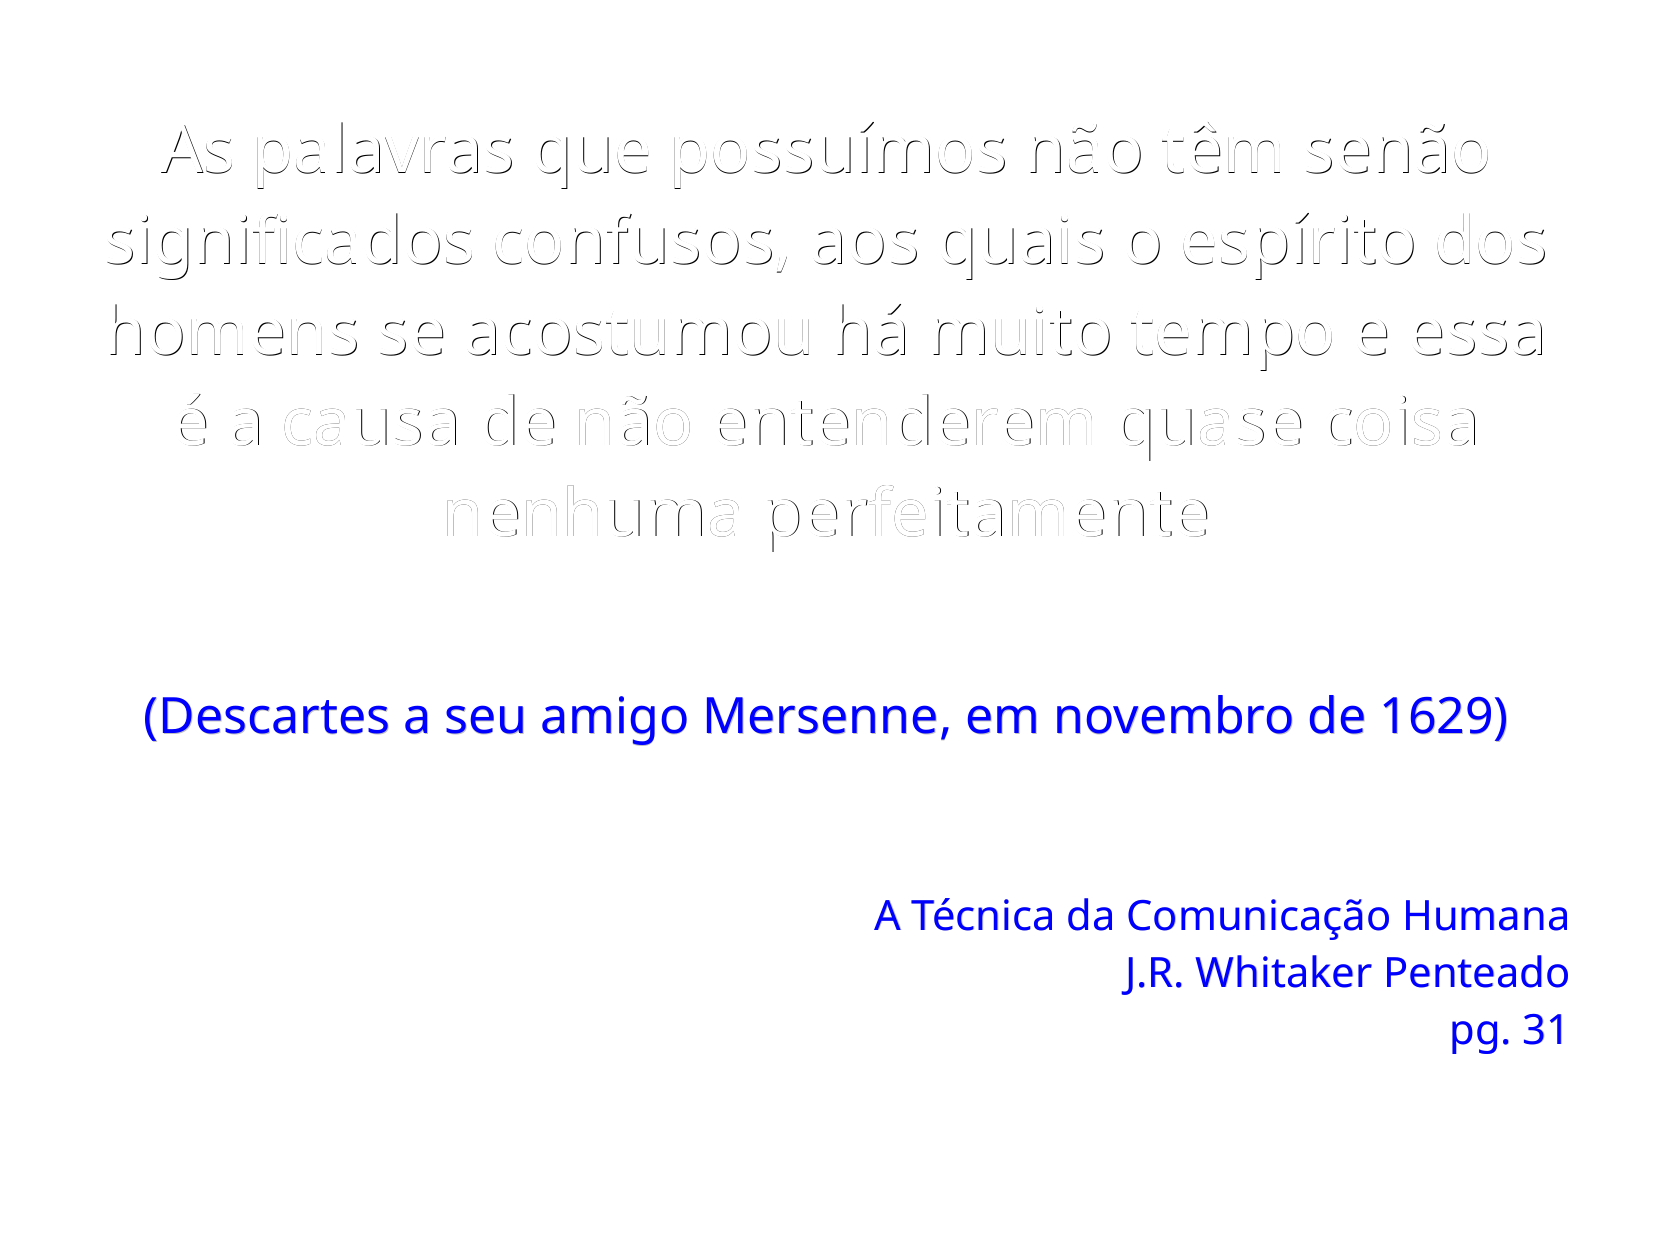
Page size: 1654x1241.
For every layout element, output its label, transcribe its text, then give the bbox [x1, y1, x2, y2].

subtitle As palavras que possuímos não têm senão significados confusos, aos quais o espírito dos homens se acostumou há muito tempo e essa é a causa de não entenderem quase coisa nenhuma perfeitamente (Descartes a seu amigo Mersenne, em novembro de 1629) A Técnica da Comunicação Humana J.R. Whitaker Penteado pg. 31 [82, 49, 1571, 1109]
